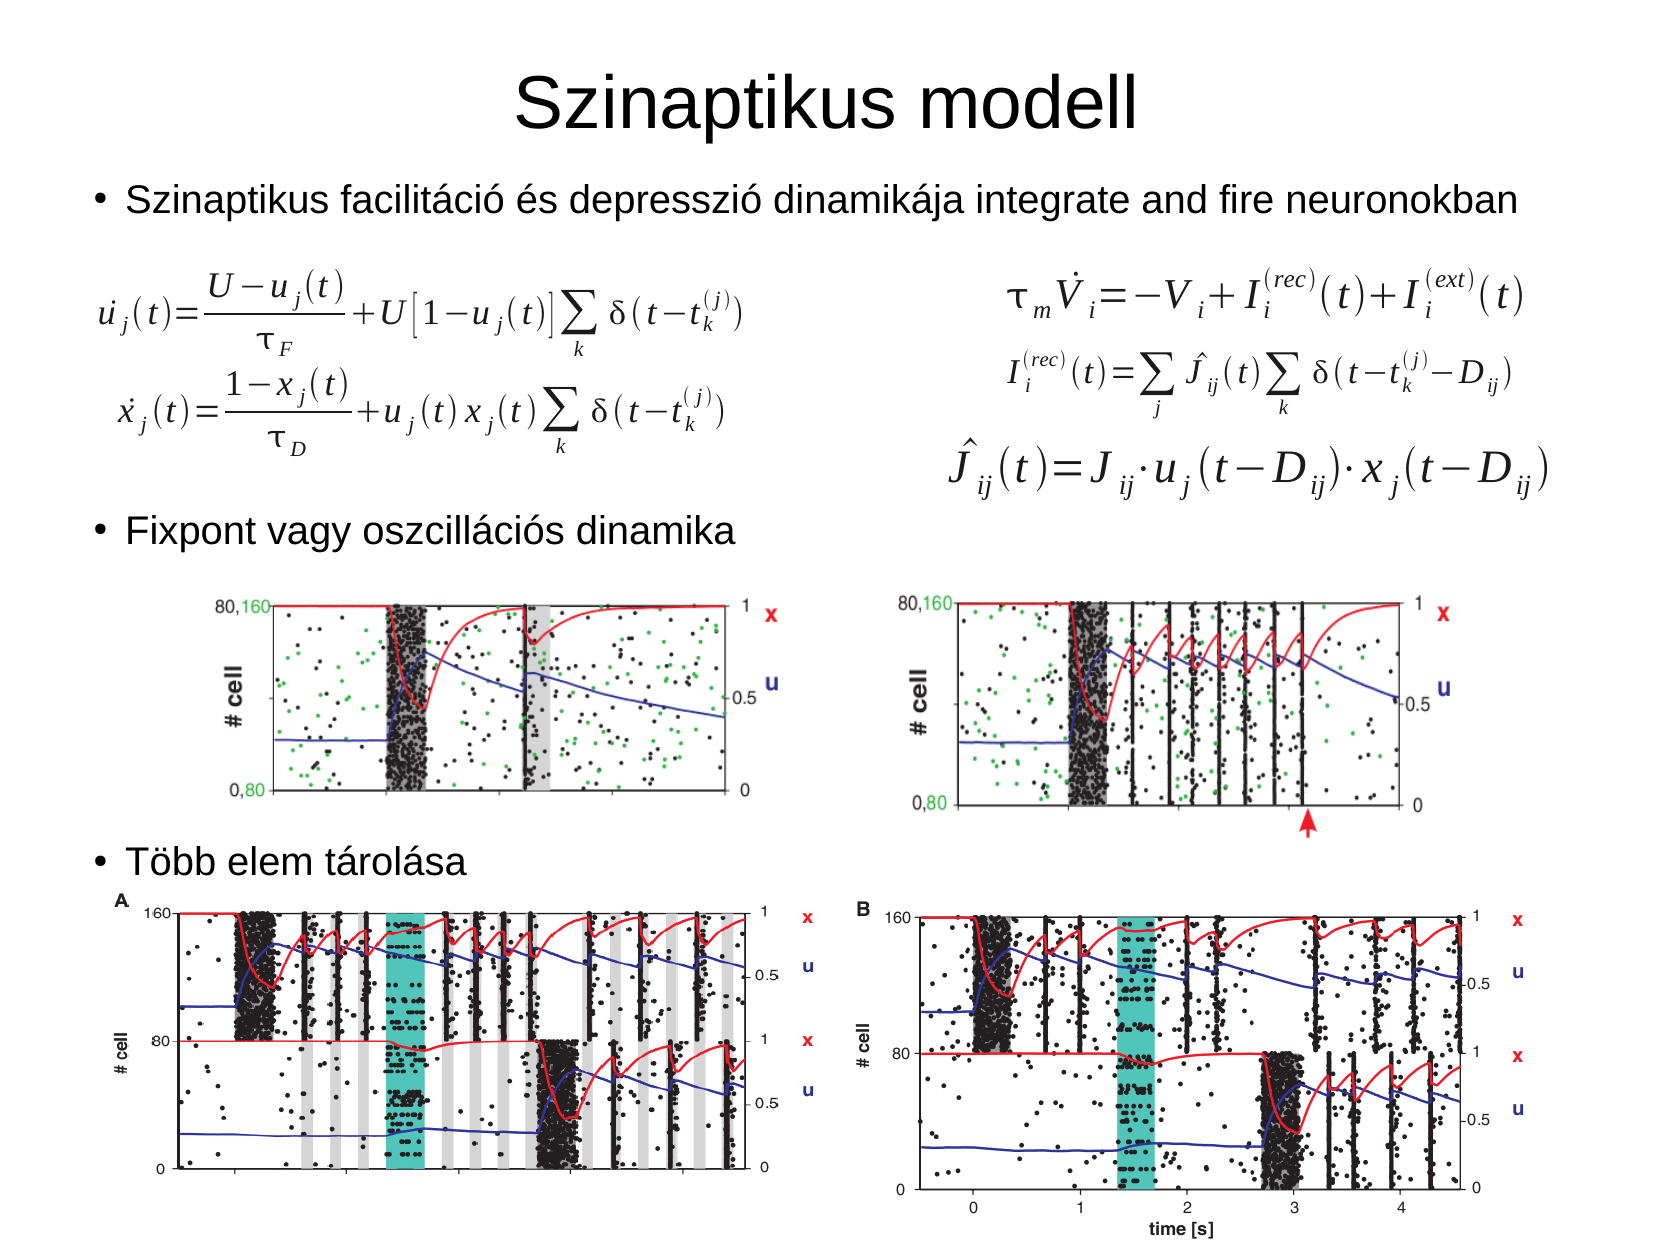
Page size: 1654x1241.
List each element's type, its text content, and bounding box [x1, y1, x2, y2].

list Szinaptikus facilitáció és depresszió dinamikája integrate and fire neuronokban Fixpont vagy oszcillációs dinamika Több elem tárolása [82, 177, 1571, 1109]
title Szinaptikus modell [82, 56, 1571, 148]
picture [206, 590, 798, 827]
chart [996, 265, 1536, 325]
chart [933, 436, 1561, 500]
chart [88, 265, 753, 502]
picture [79, 885, 1536, 1241]
picture [885, 585, 1463, 857]
chart [996, 349, 1520, 420]
